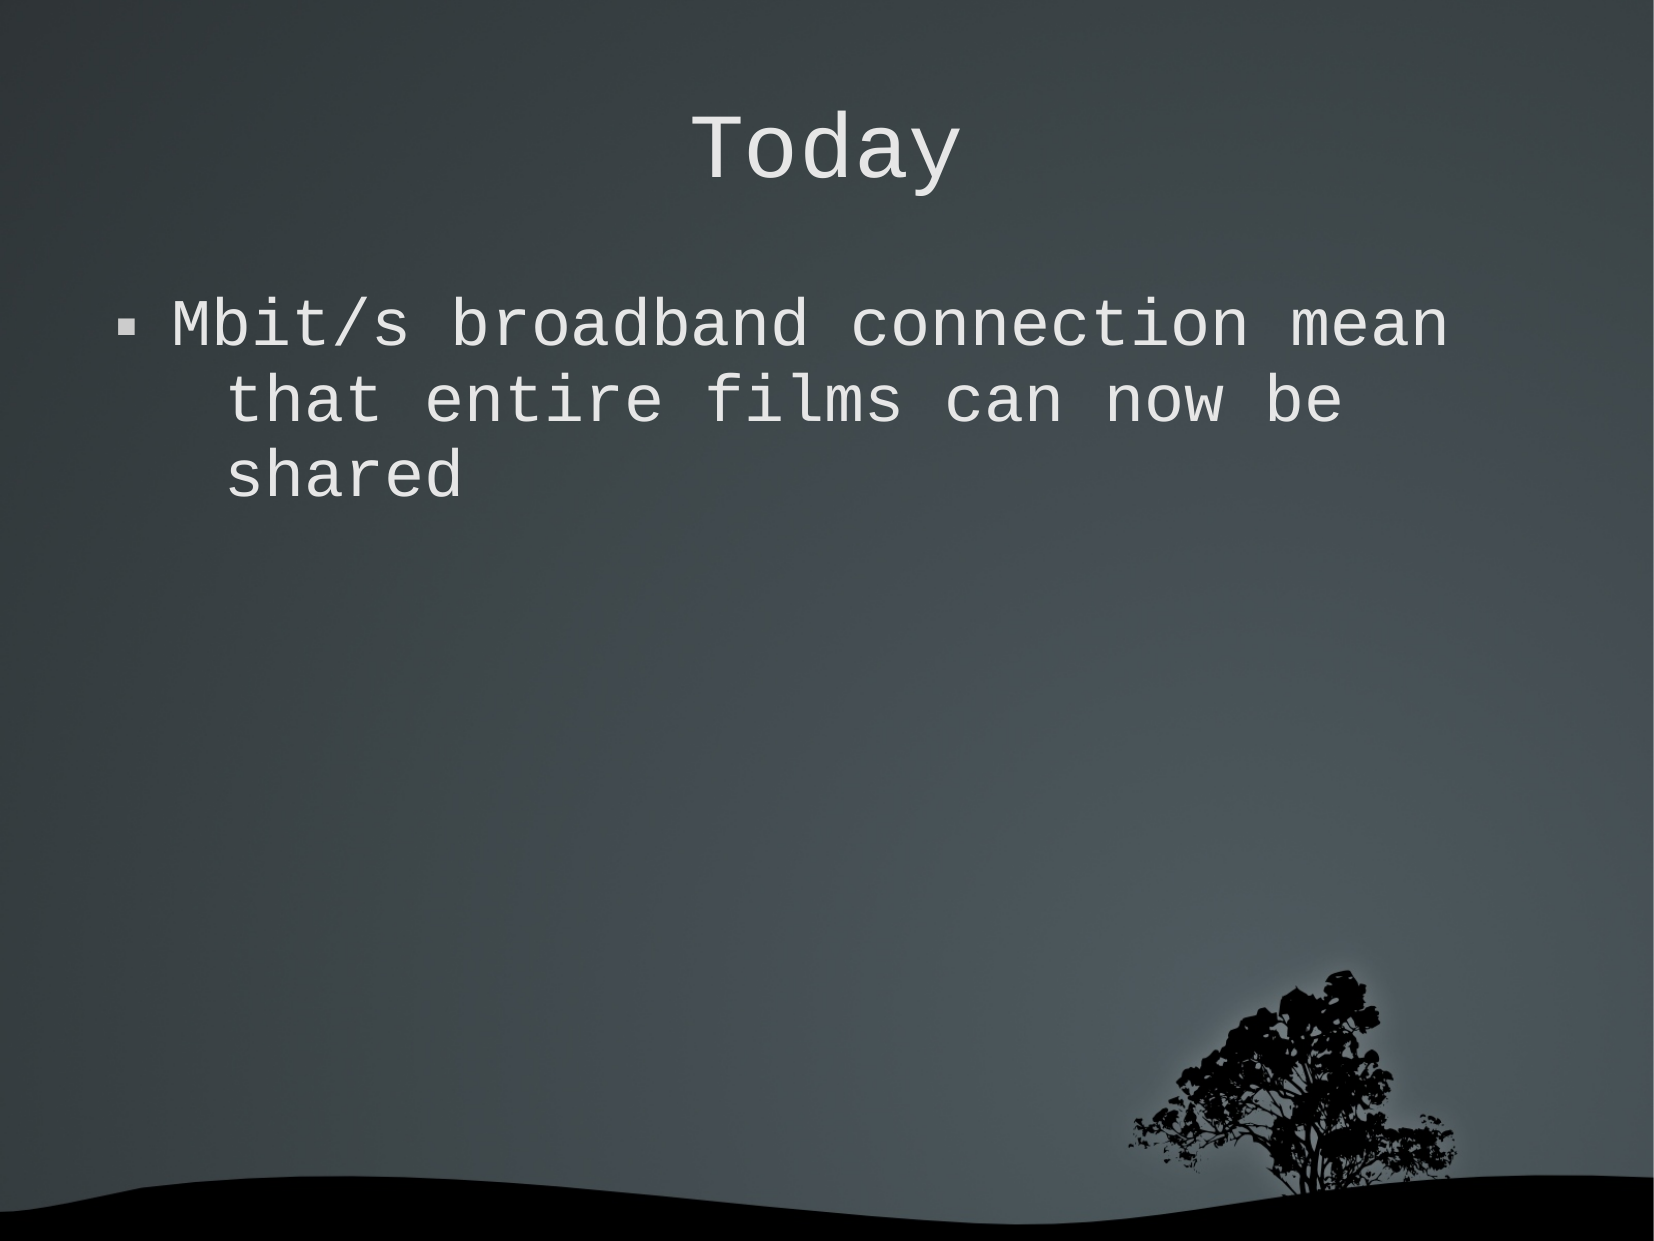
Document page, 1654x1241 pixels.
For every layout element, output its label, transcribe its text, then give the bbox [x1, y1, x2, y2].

picture [0, 0, 1654, 1241]
list Mbit/s broadband connection mean that entire films can now be shared [82, 290, 1571, 1094]
title Today [82, 56, 1571, 250]
